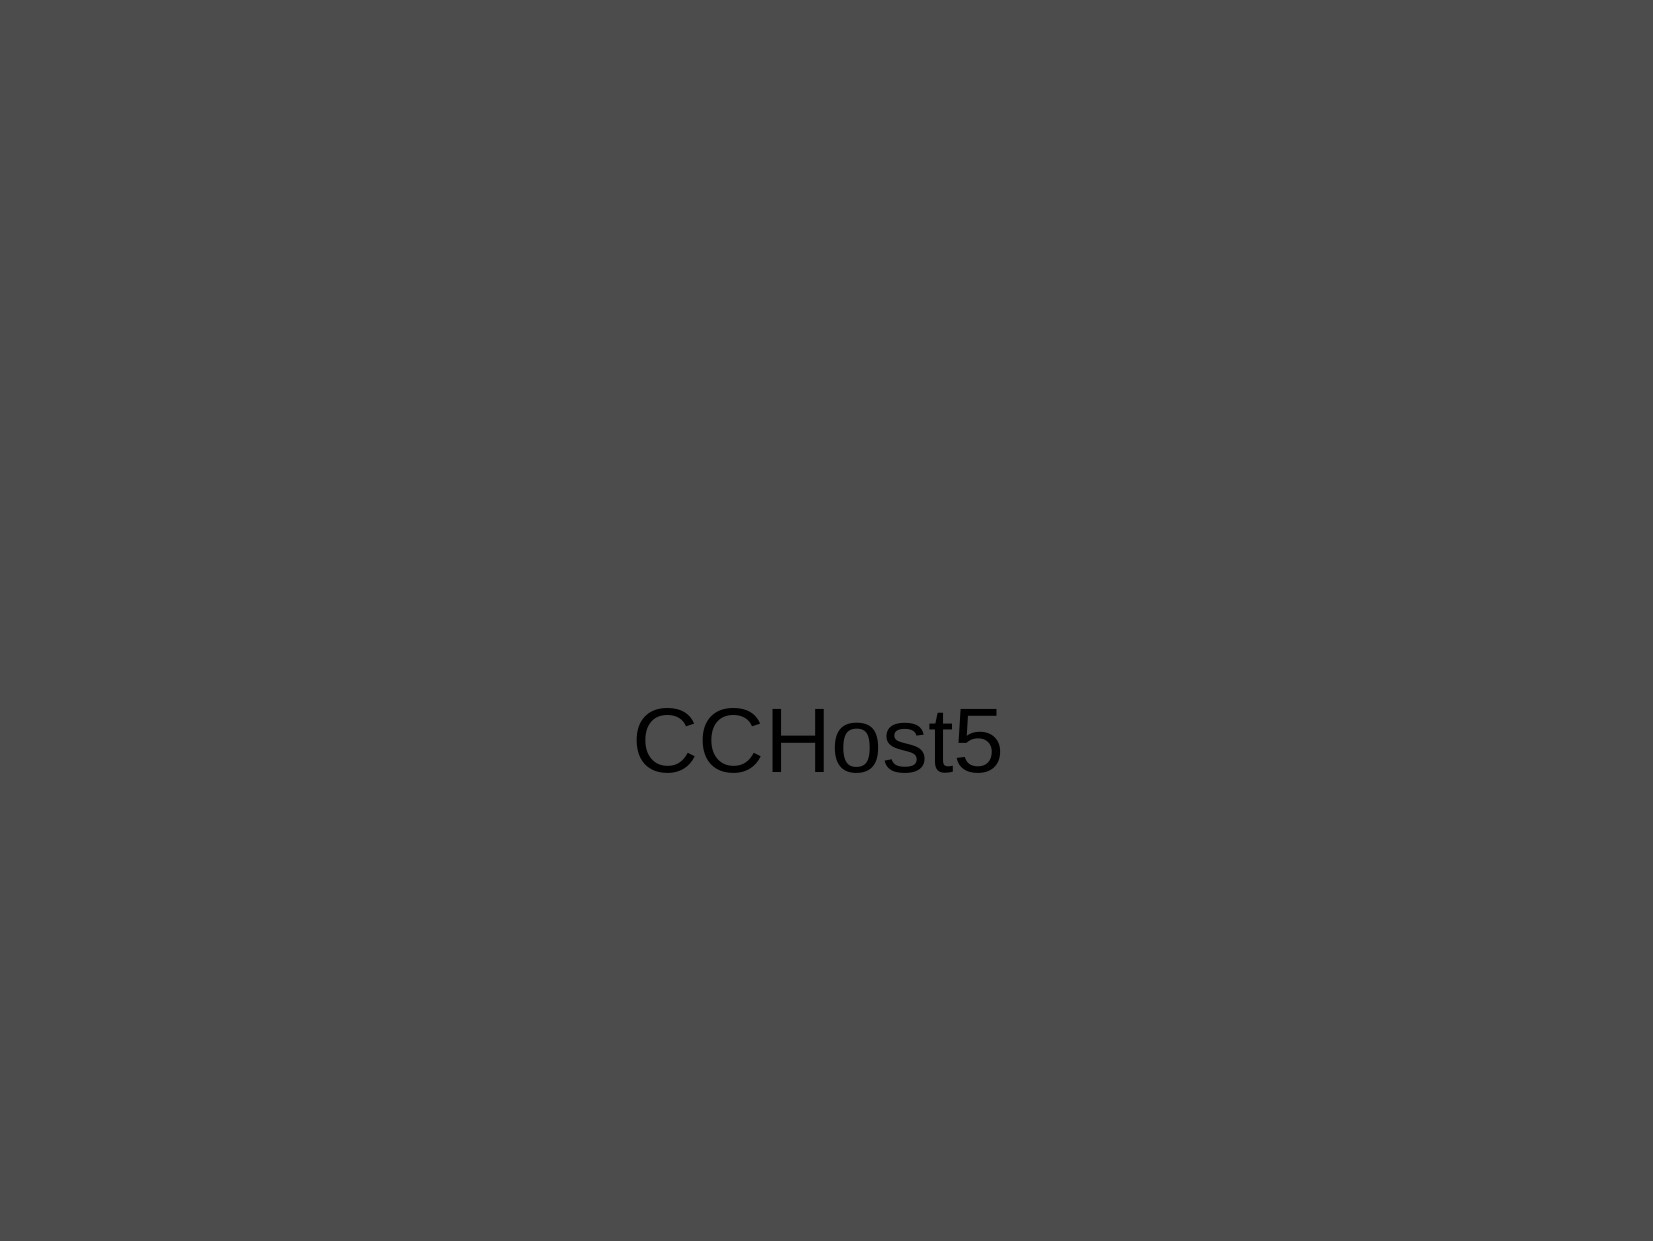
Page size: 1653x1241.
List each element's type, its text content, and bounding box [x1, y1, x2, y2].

title CCHost5 [74, 637, 1563, 830]
